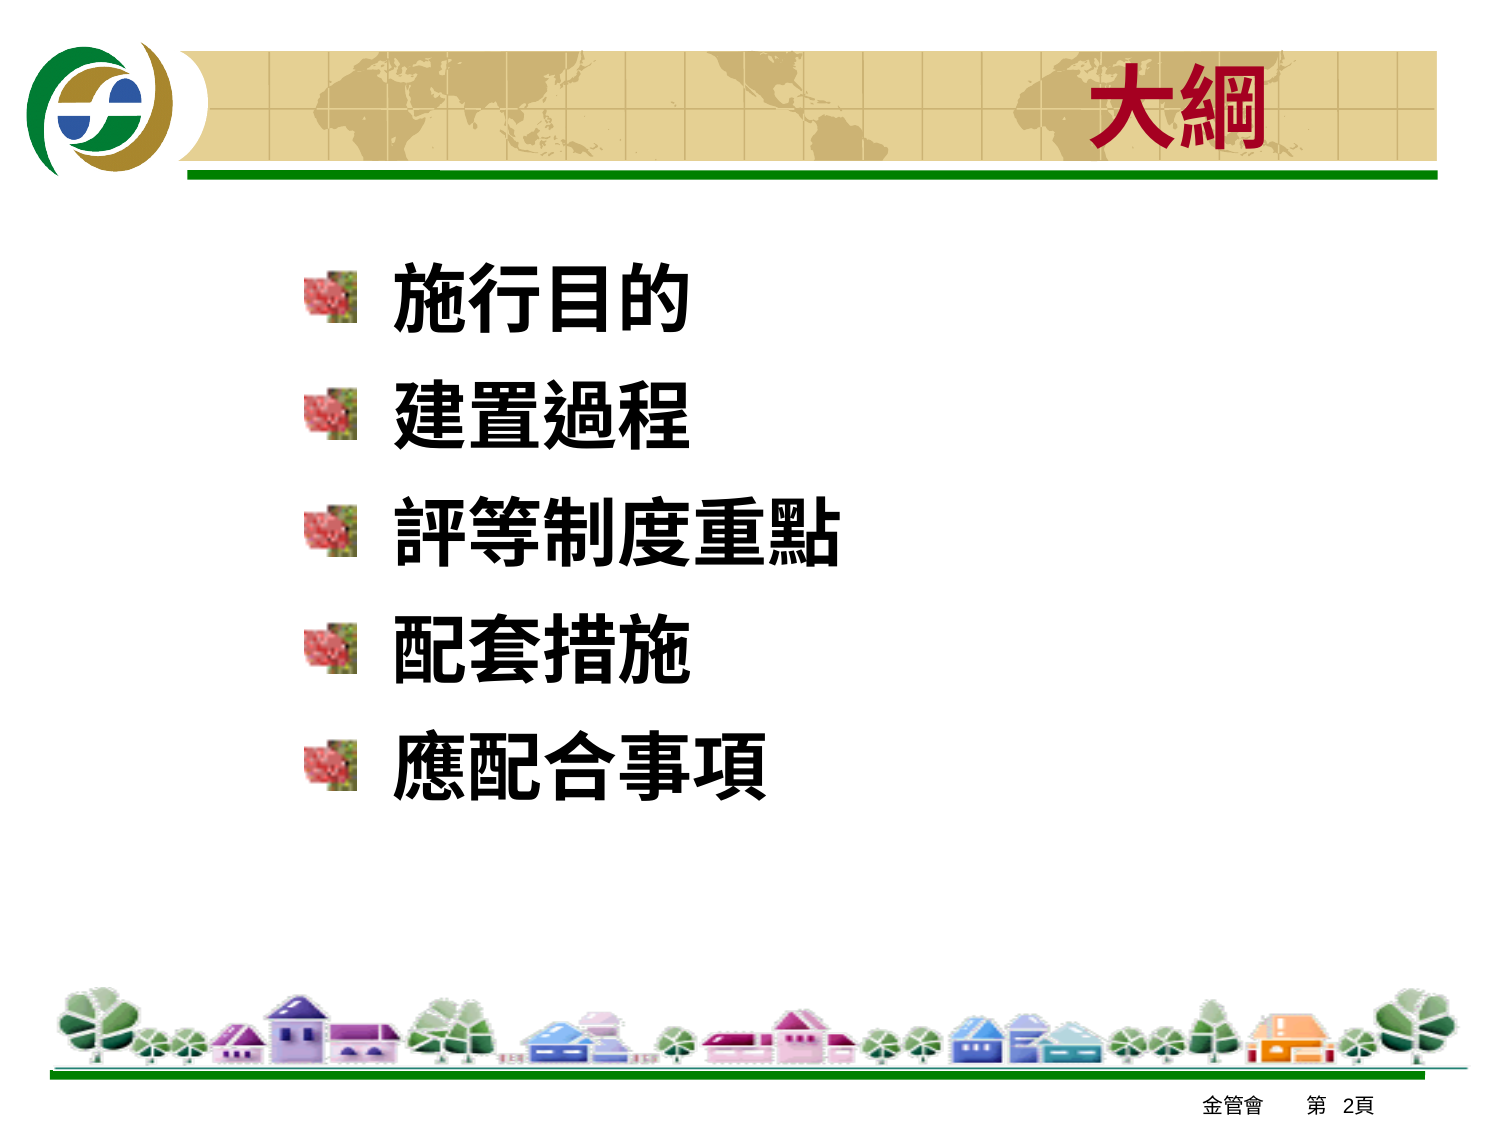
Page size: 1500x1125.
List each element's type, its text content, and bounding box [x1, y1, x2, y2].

title 大綱 [174, 42, 1450, 161]
list 施行目的 建置過程 評等制度重點 配套措施 應配合事項 [289, 243, 1235, 965]
picture [53, 987, 1471, 1071]
